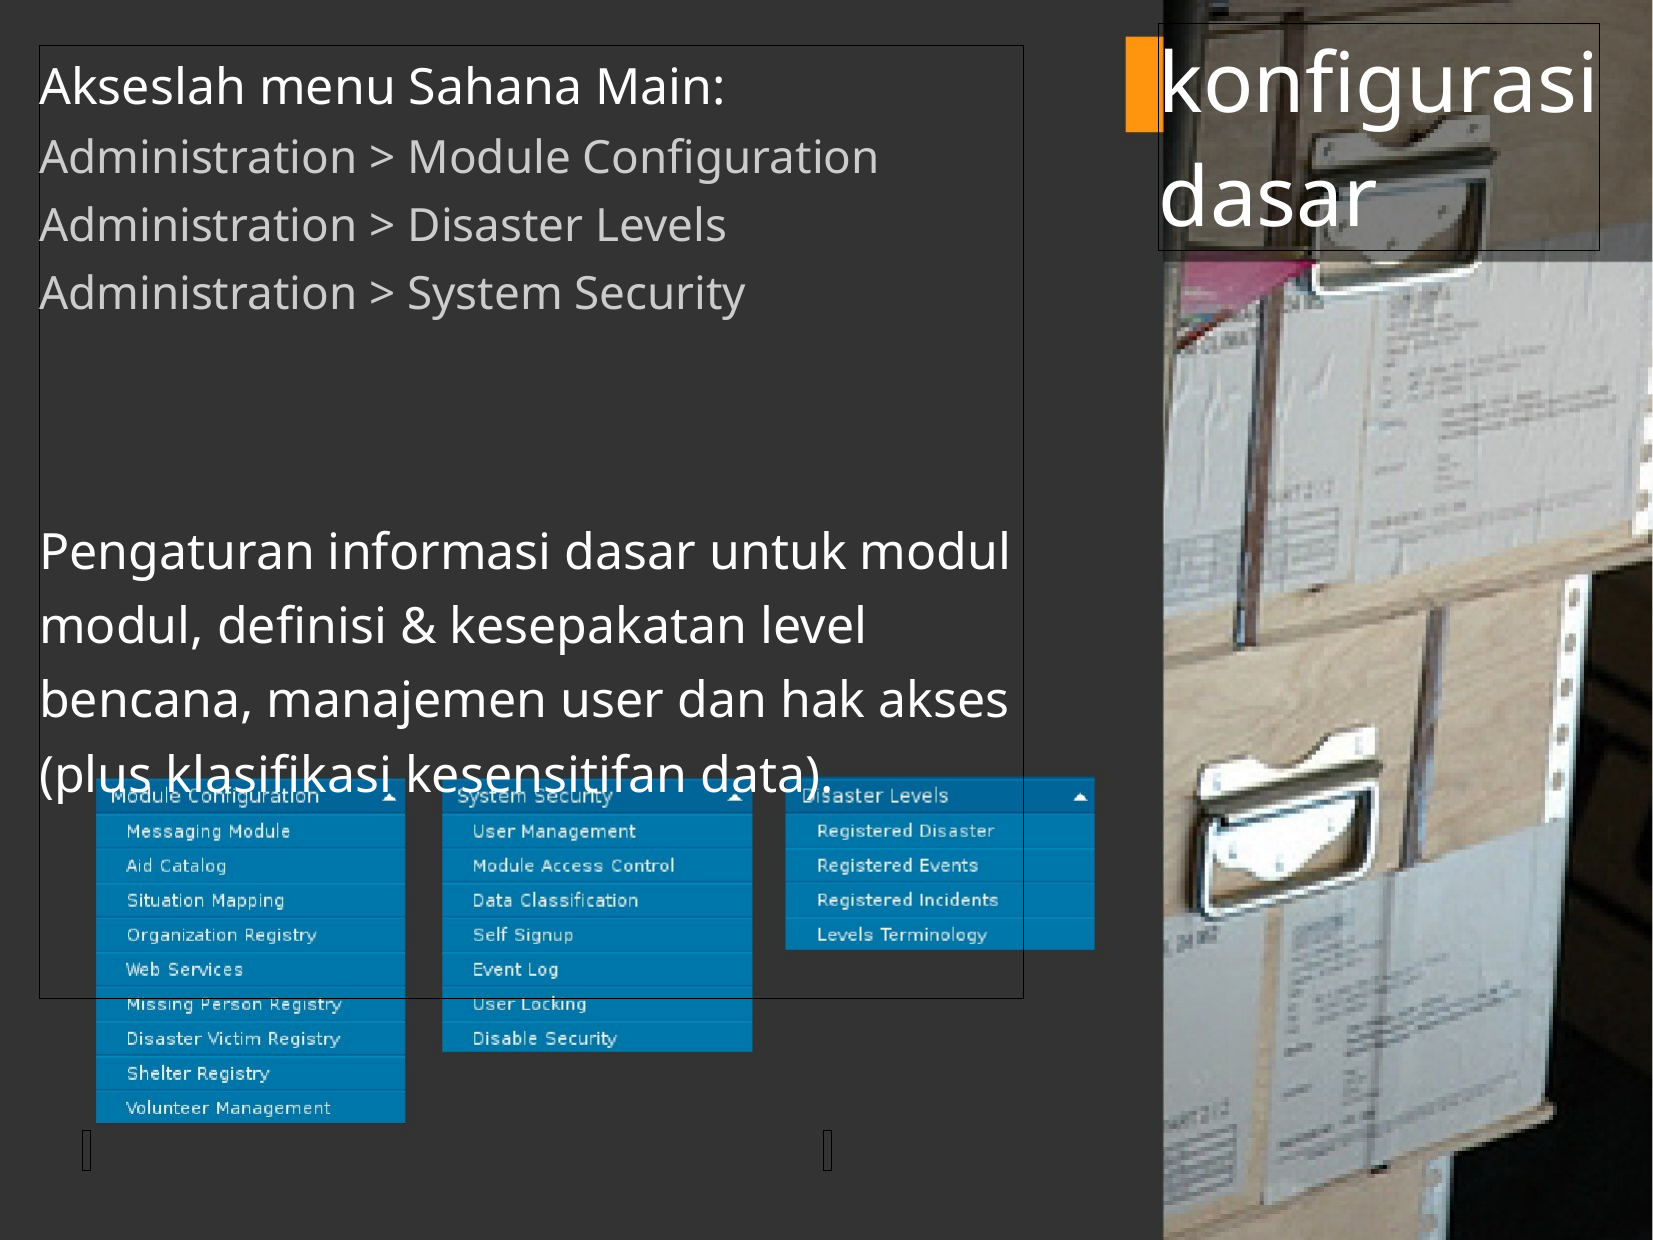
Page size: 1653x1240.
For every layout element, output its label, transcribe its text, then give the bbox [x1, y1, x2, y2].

picture [0, 0, 1653, 1240]
text_box konfigurasi dasar [1158, 23, 1600, 251]
text_box Akseslah menu Sahana Main: Administration > Module Configuration Administration > Disaster Levels Administration > System Security Pengaturan informasi dasar untuk modul­ modul, definisi & kesepakatan level bencana, manajemen user dan hak akses (plus klasifikasi kesensitifan data). [39, 45, 1024, 999]
